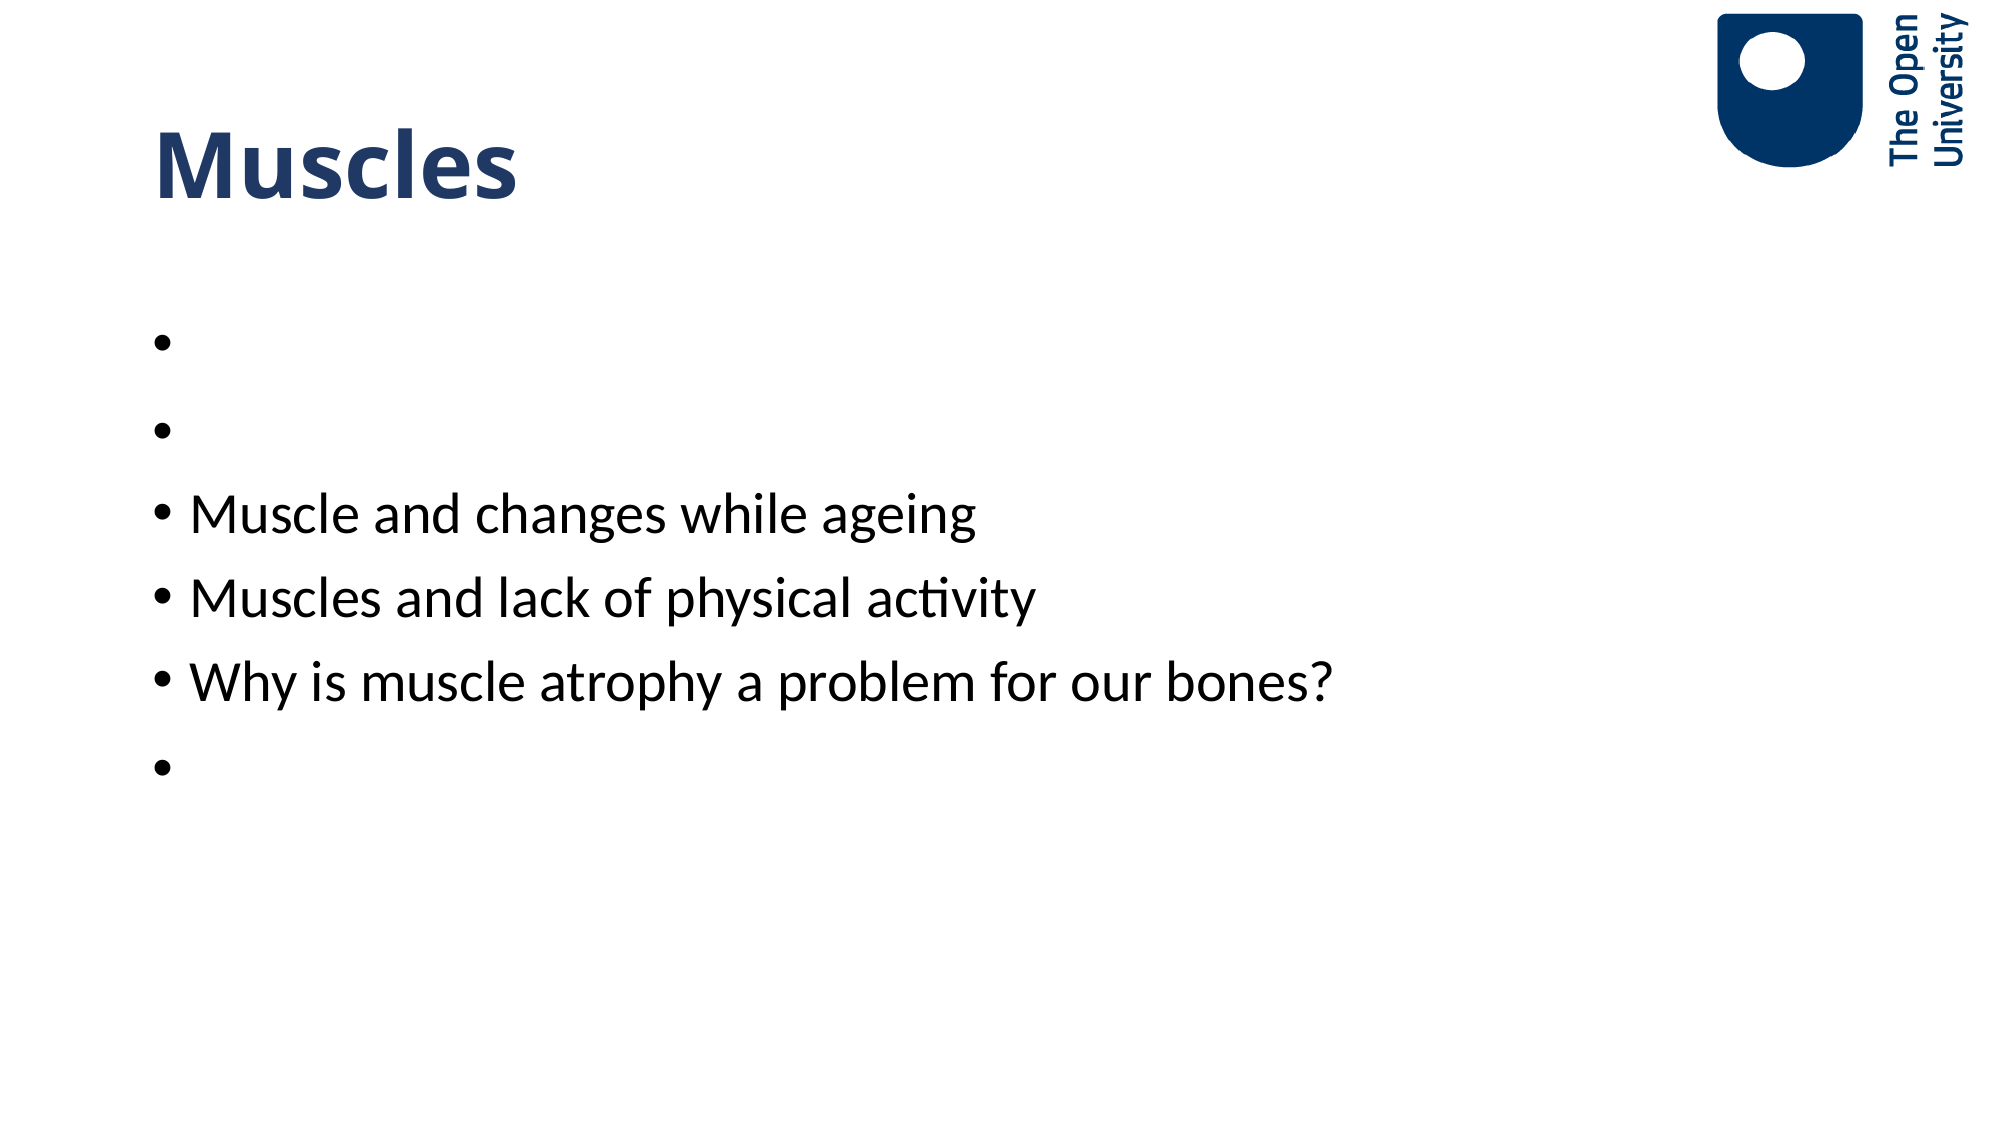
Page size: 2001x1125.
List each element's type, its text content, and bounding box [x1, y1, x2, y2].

picture [1716, 10, 1971, 170]
title Muscles [137, 59, 1863, 278]
list Muscle and changes while ageing Muscles and lack of physical activity Why is muscle atrophy a problem for our bones? [137, 299, 1863, 1014]
